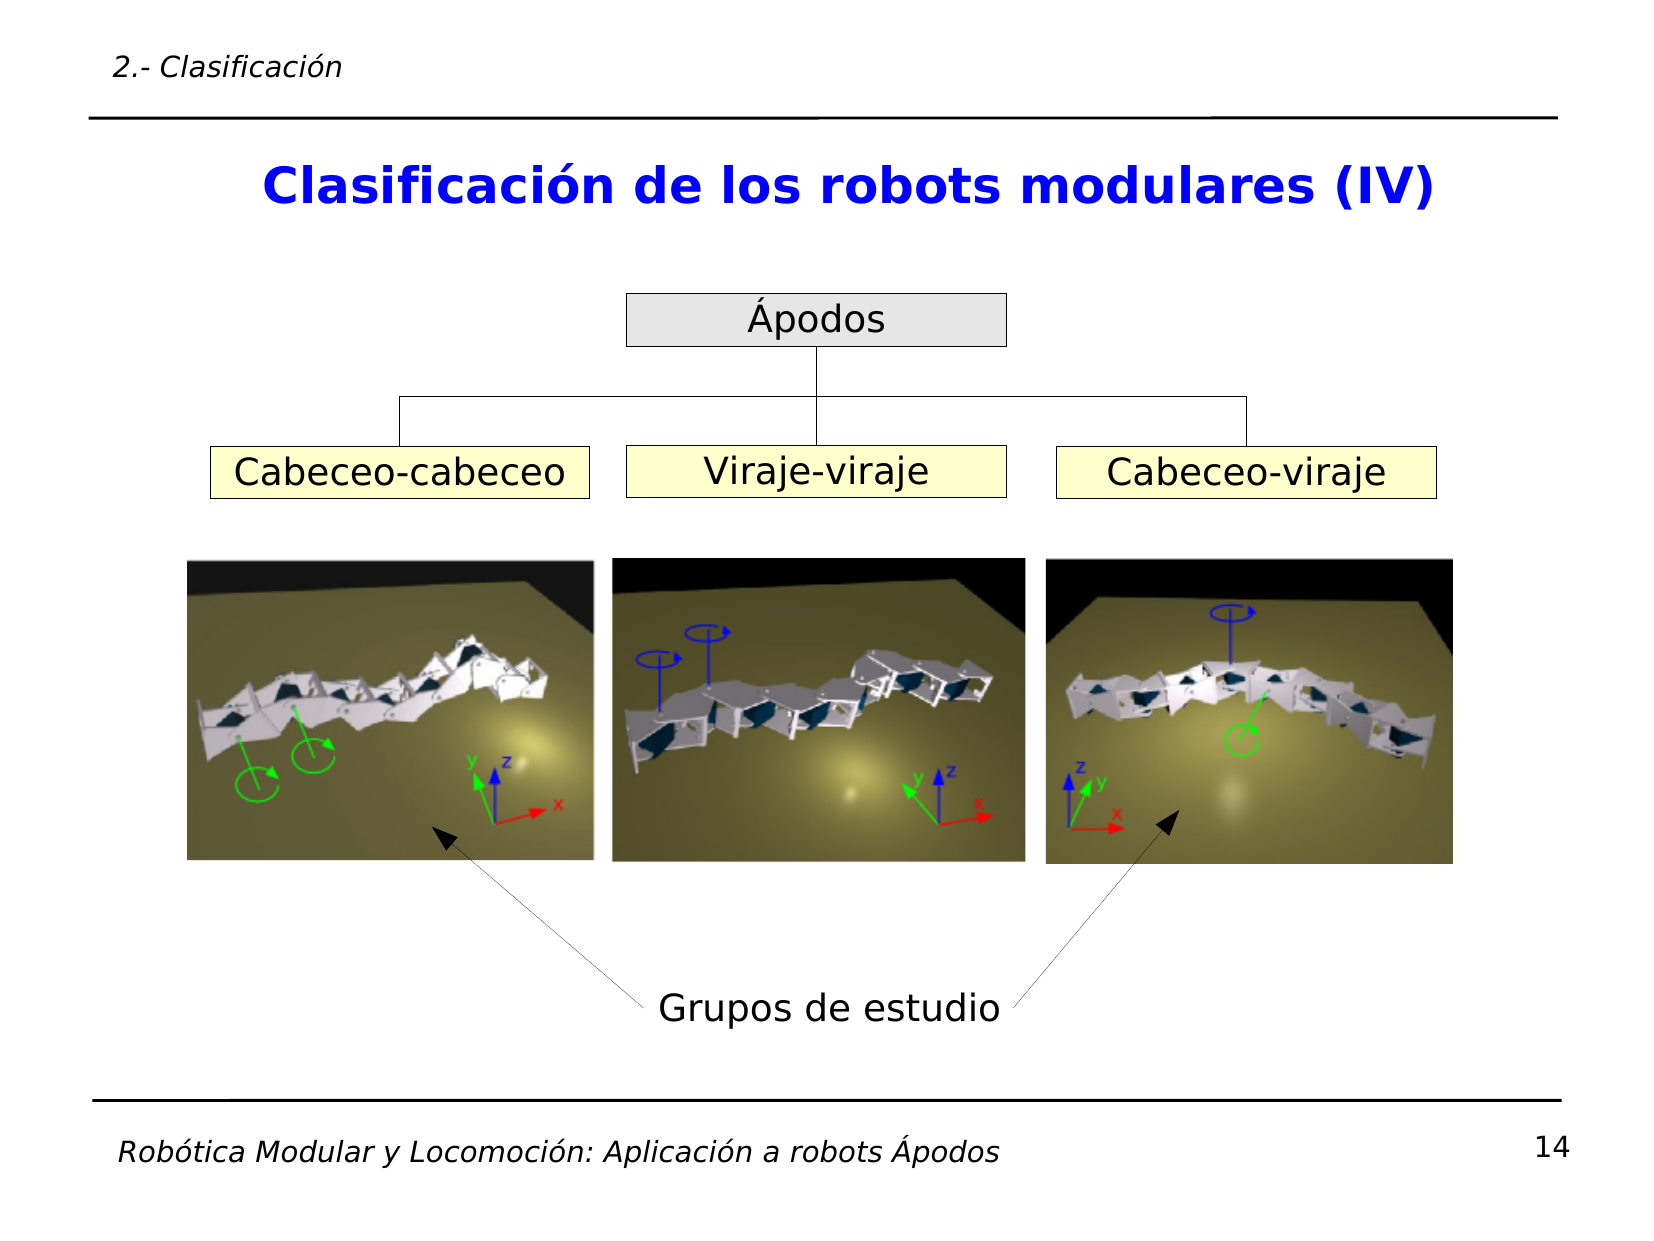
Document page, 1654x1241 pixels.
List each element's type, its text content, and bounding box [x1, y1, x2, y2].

text_box Cabeceo-cabeceo [210, 446, 590, 499]
picture [187, 558, 1453, 864]
text_box Ápodos [626, 293, 1007, 347]
text_box 2.- Clasificación [97, 42, 359, 93]
text_box Viraje-viraje [626, 445, 1007, 498]
text_box Grupos de estudio [643, 979, 1010, 1038]
text_box Clasificación de los robots modulares (IV) [247, 149, 1429, 223]
text_box Cabeceo-viraje [1056, 446, 1437, 499]
text_box Robótica Modular y Locomoción: Aplicación a robots Ápodos [103, 1127, 1017, 1177]
